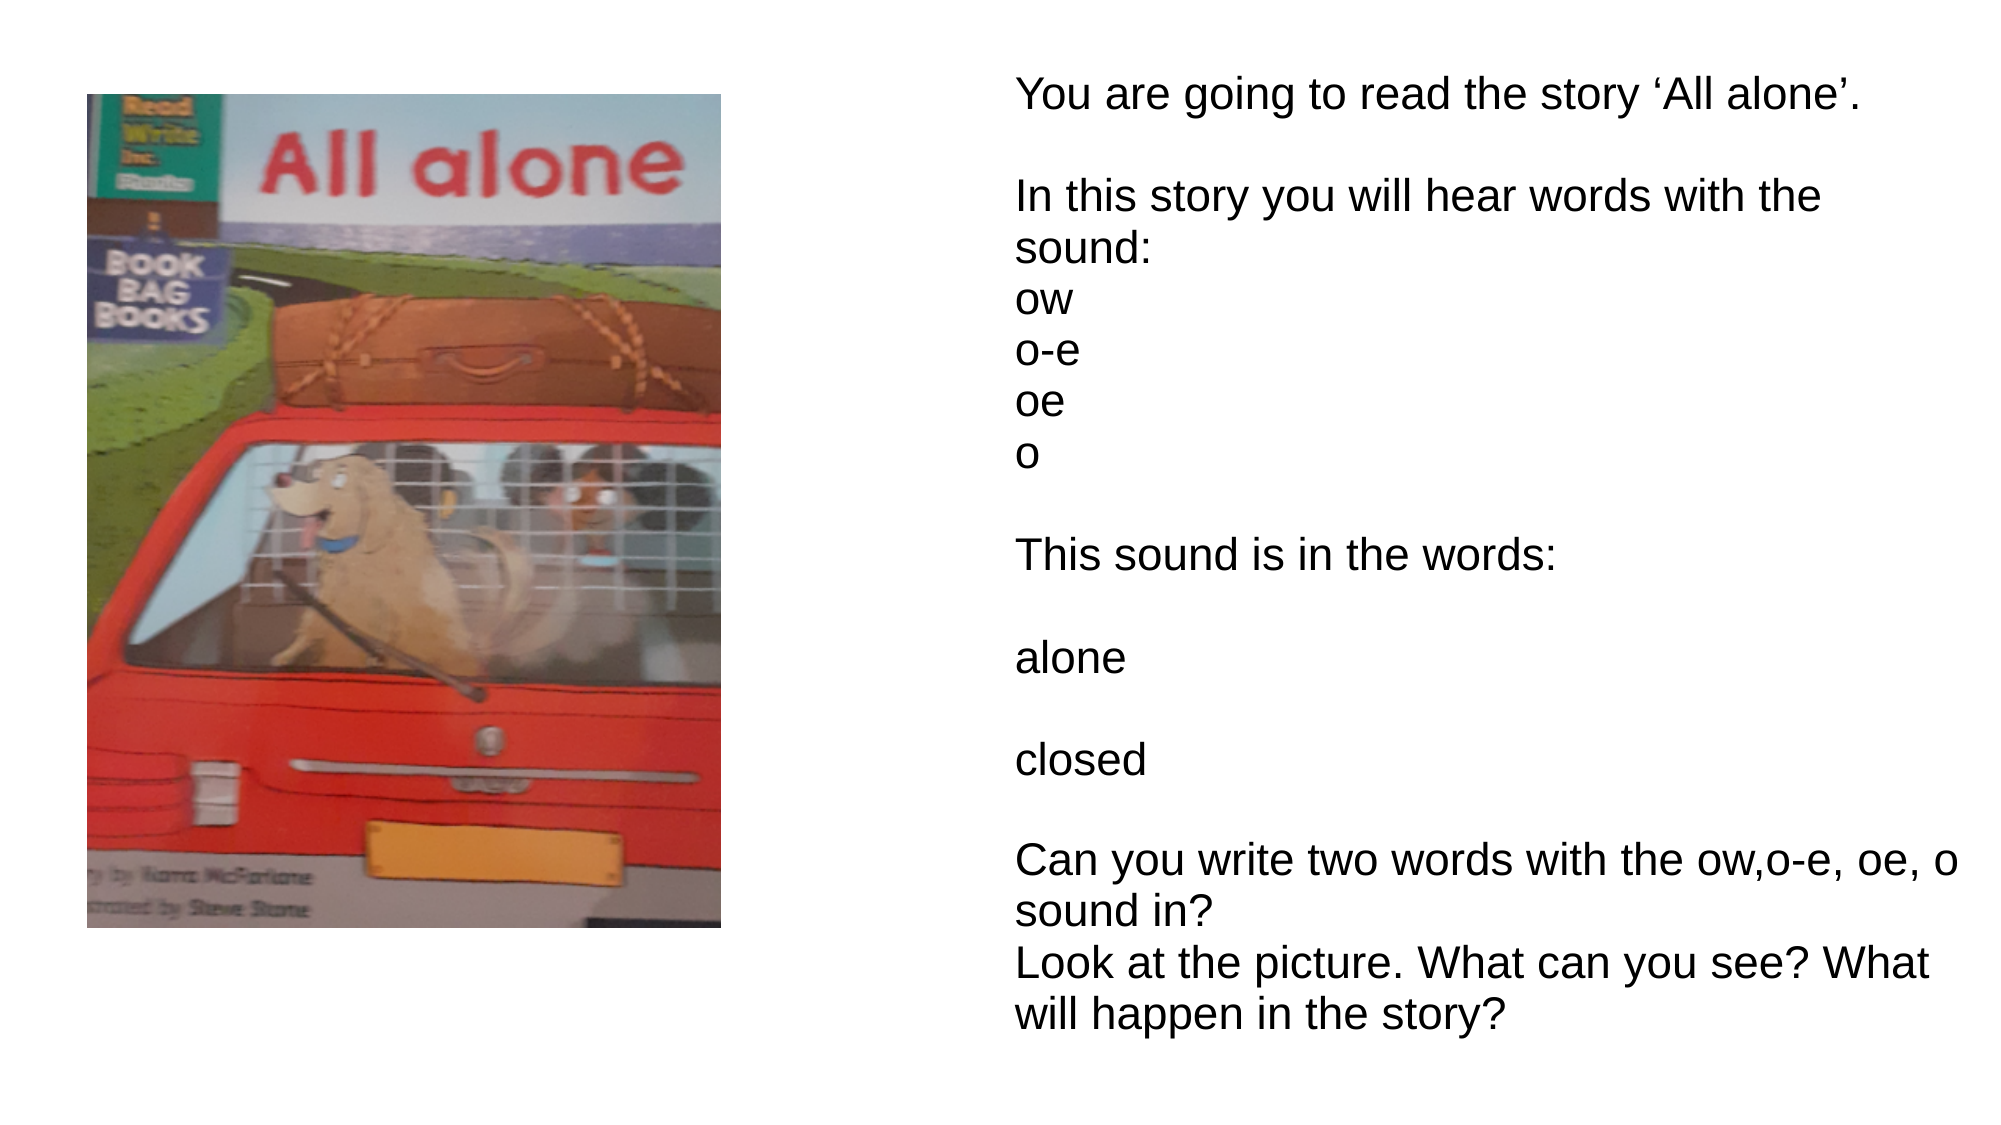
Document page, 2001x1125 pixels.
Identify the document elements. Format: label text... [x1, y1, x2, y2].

text_box You are going to read the story ‘All alone’. In this story you will hear words with the sound: ow o-e oe o This sound is in the words: alone closed [999, 60, 1985, 826]
text_box Can you write two words with the ow,o-e, oe, o sound in? Look at the picture. What can you see? What will happen in the story? [999, 826, 1985, 1125]
picture [87, 94, 721, 928]
